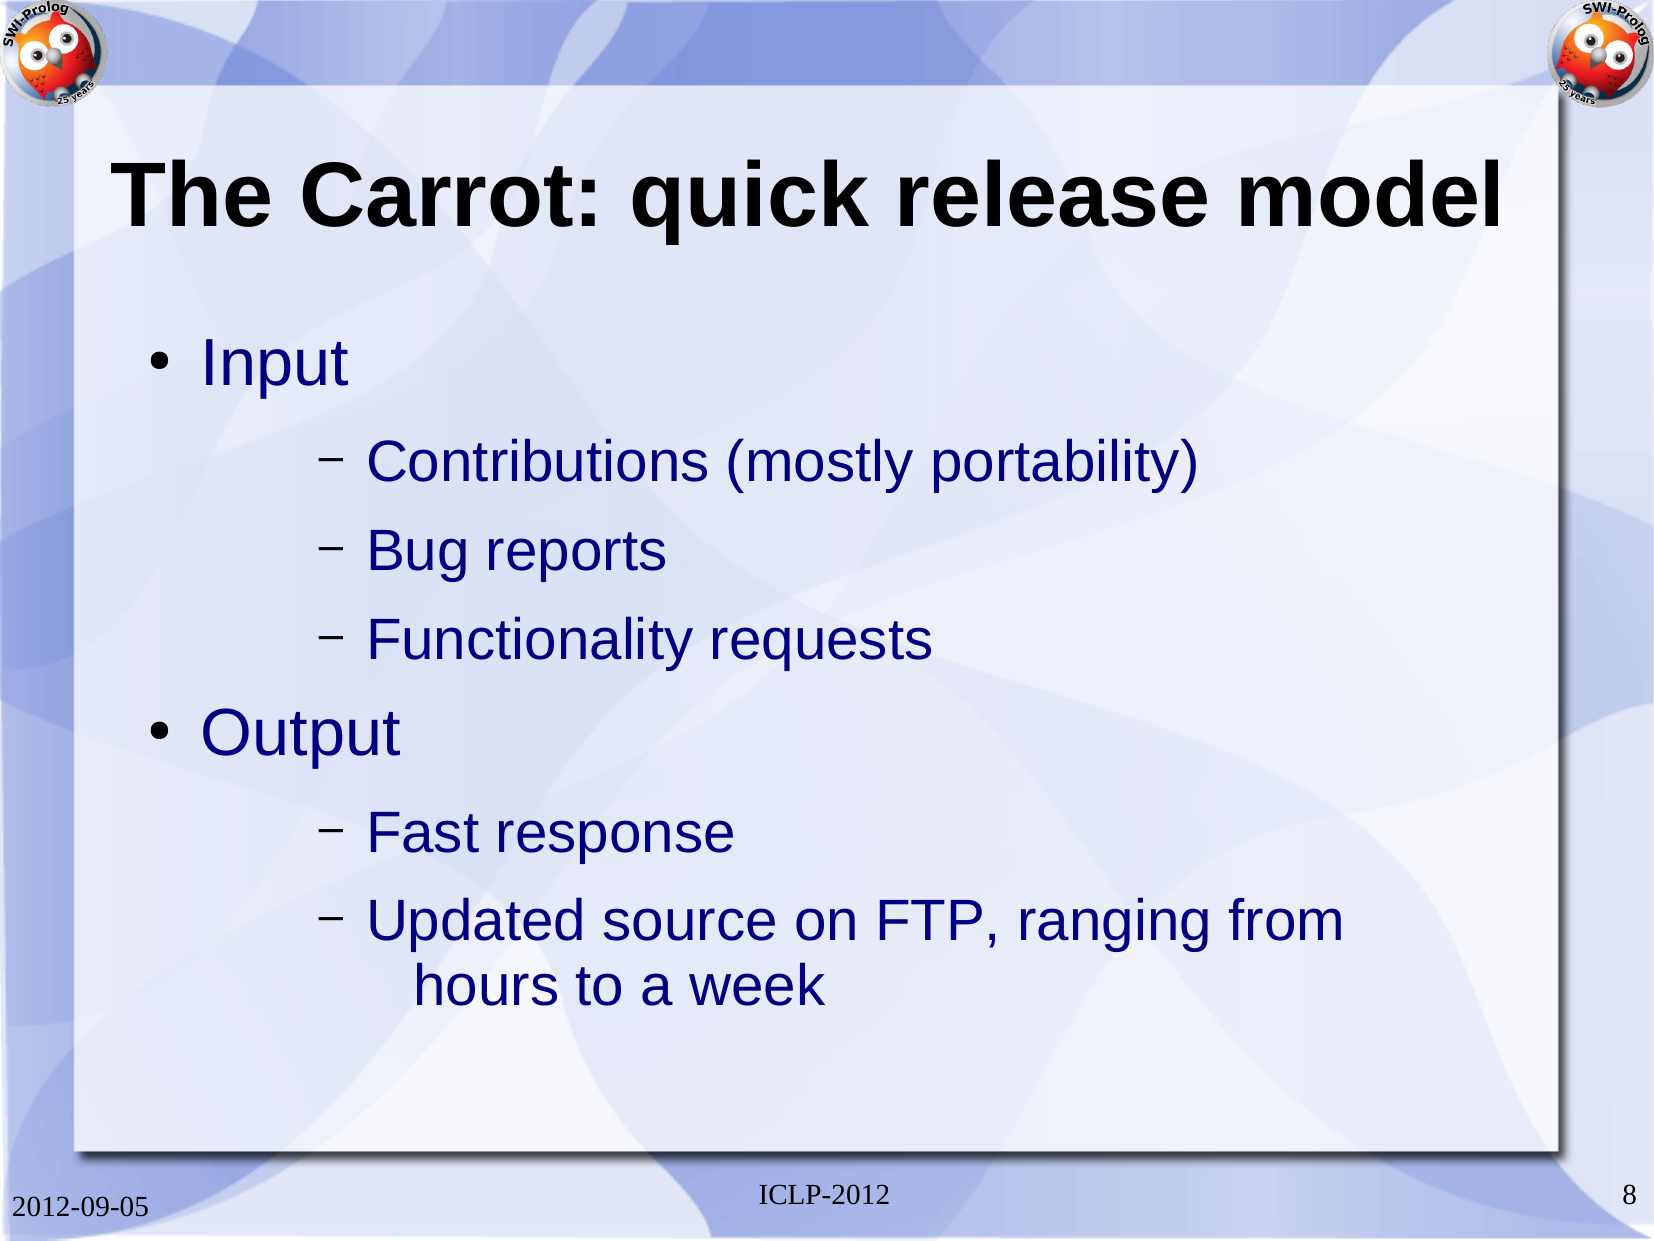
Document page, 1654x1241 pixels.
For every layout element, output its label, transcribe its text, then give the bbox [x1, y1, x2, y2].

title The Carrot: quick release model [82, 90, 1536, 298]
picture [0, 0, 1654, 1241]
list Input Contributions (mostly portability) Bug reports Functionality requests Output Fast response Updated source on FTP, ranging from hours to a week [129, 324, 1489, 1045]
